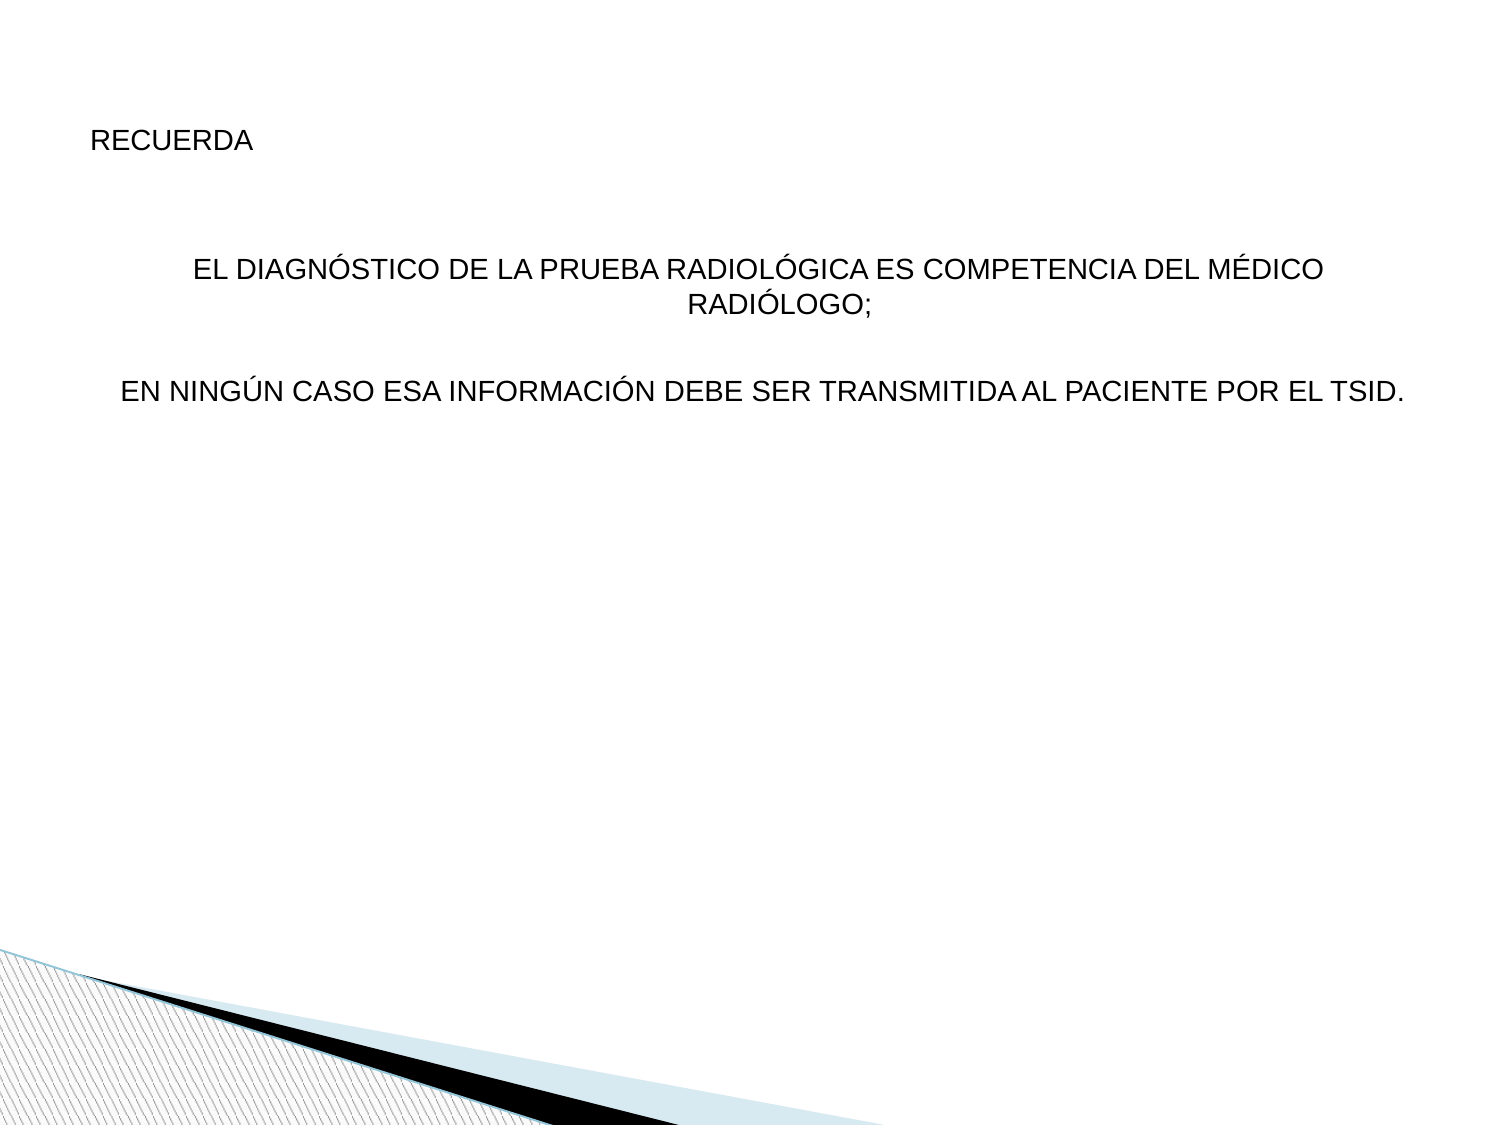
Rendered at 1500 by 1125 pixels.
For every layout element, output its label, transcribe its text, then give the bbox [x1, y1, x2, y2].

picture [0, 952, 543, 1125]
list EL DIAGNÓSTICO DE LA PRUEBA RADIOLÓGICA ES COMPETENCIA DEL MÉDICO RADIÓLOGO; EN NINGÚN CASO ESA INFORMACIÓN DEBE SER TRANSMITIDA AL PACIENTE POR EL TSID. [75, 243, 1425, 986]
title RECUERDA [75, 45, 1425, 233]
